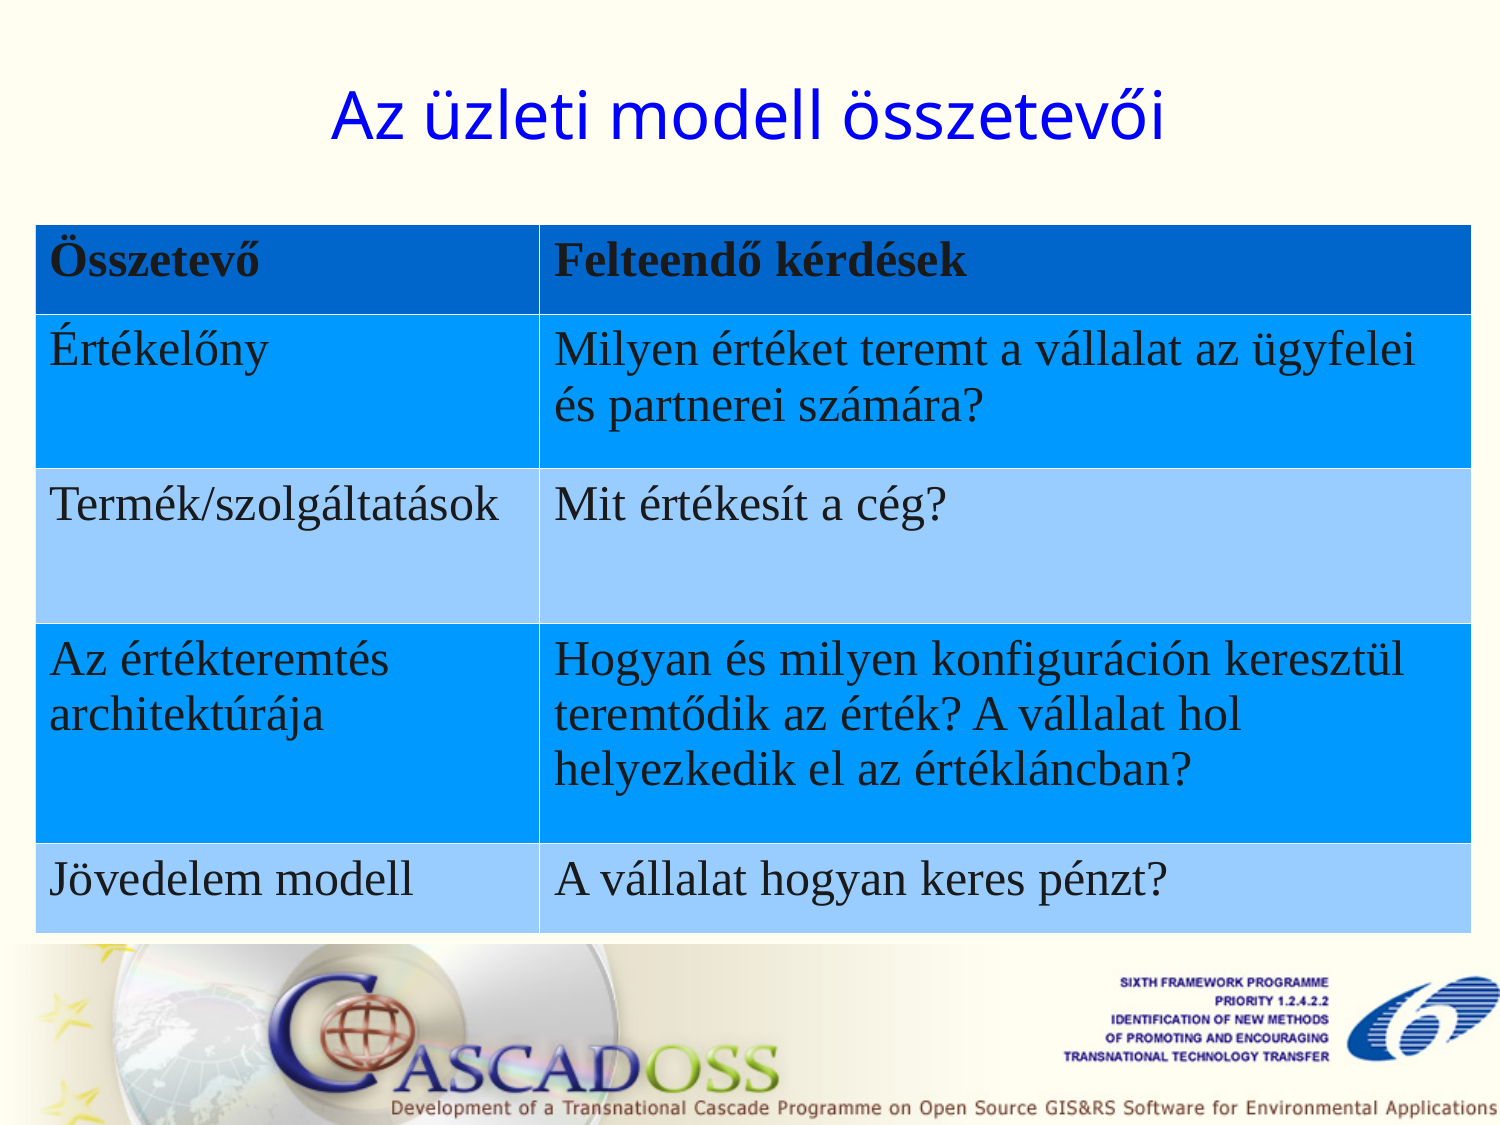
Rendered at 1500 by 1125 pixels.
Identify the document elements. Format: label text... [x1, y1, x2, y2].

picture [35, 224, 1471, 934]
title Az üzleti modell összetevői [74, 13, 1425, 216]
picture [0, 944, 1500, 1125]
